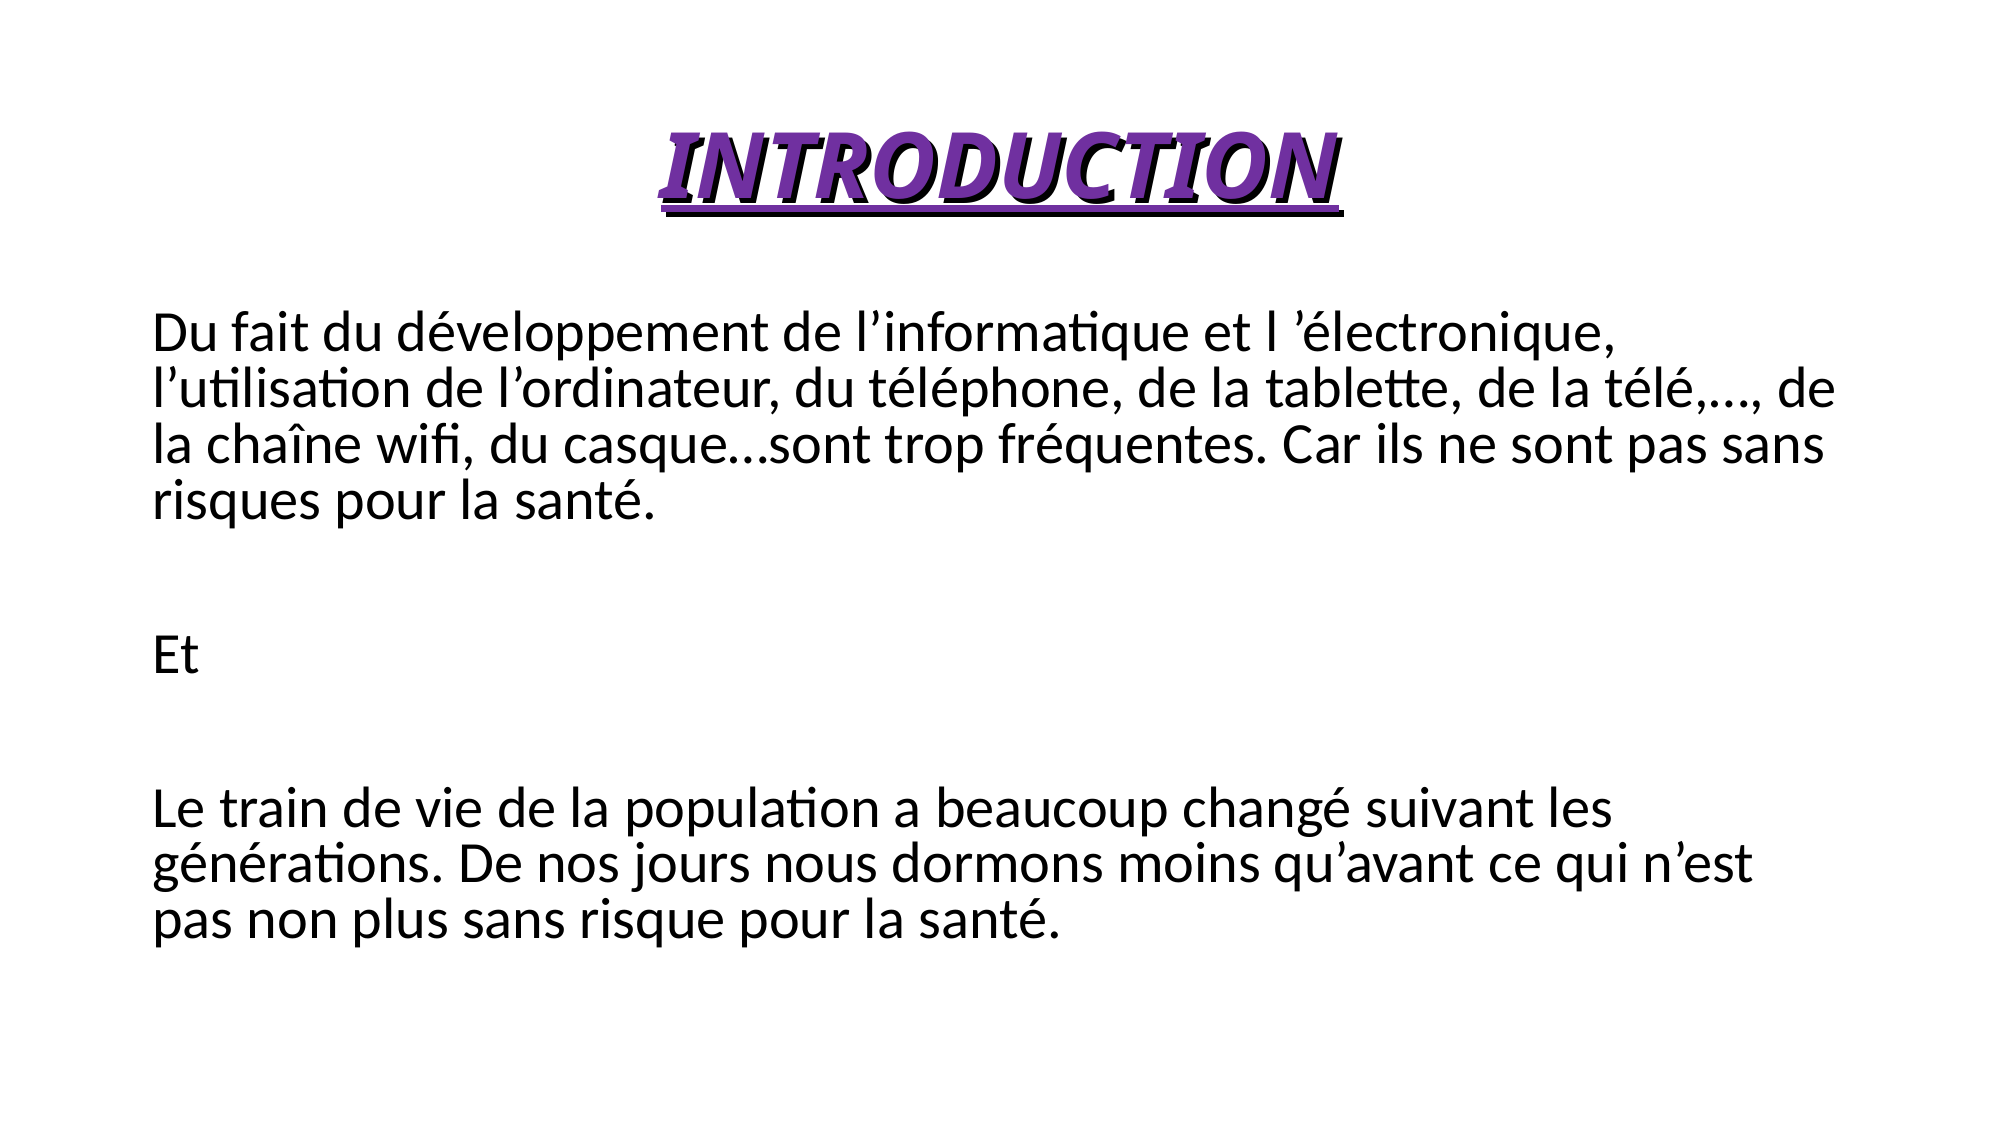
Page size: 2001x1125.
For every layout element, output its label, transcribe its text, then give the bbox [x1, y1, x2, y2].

title INTRODUCTION [137, 59, 1863, 278]
list Du fait du développement de l’informatique et l ’électronique, l’utilisation de l’ordinateur, du téléphone, de la tablette, de la télé,…, de la chaîne wifi, du casque…sont trop fréquentes. Car ils ne sont pas sans risques pour la santé. Et Le train de vie de la population a beaucoup changé suivant les générations. De nos jours nous dormons moins qu’avant ce qui n’est pas non plus sans risque pour la santé. [137, 299, 1863, 1014]
